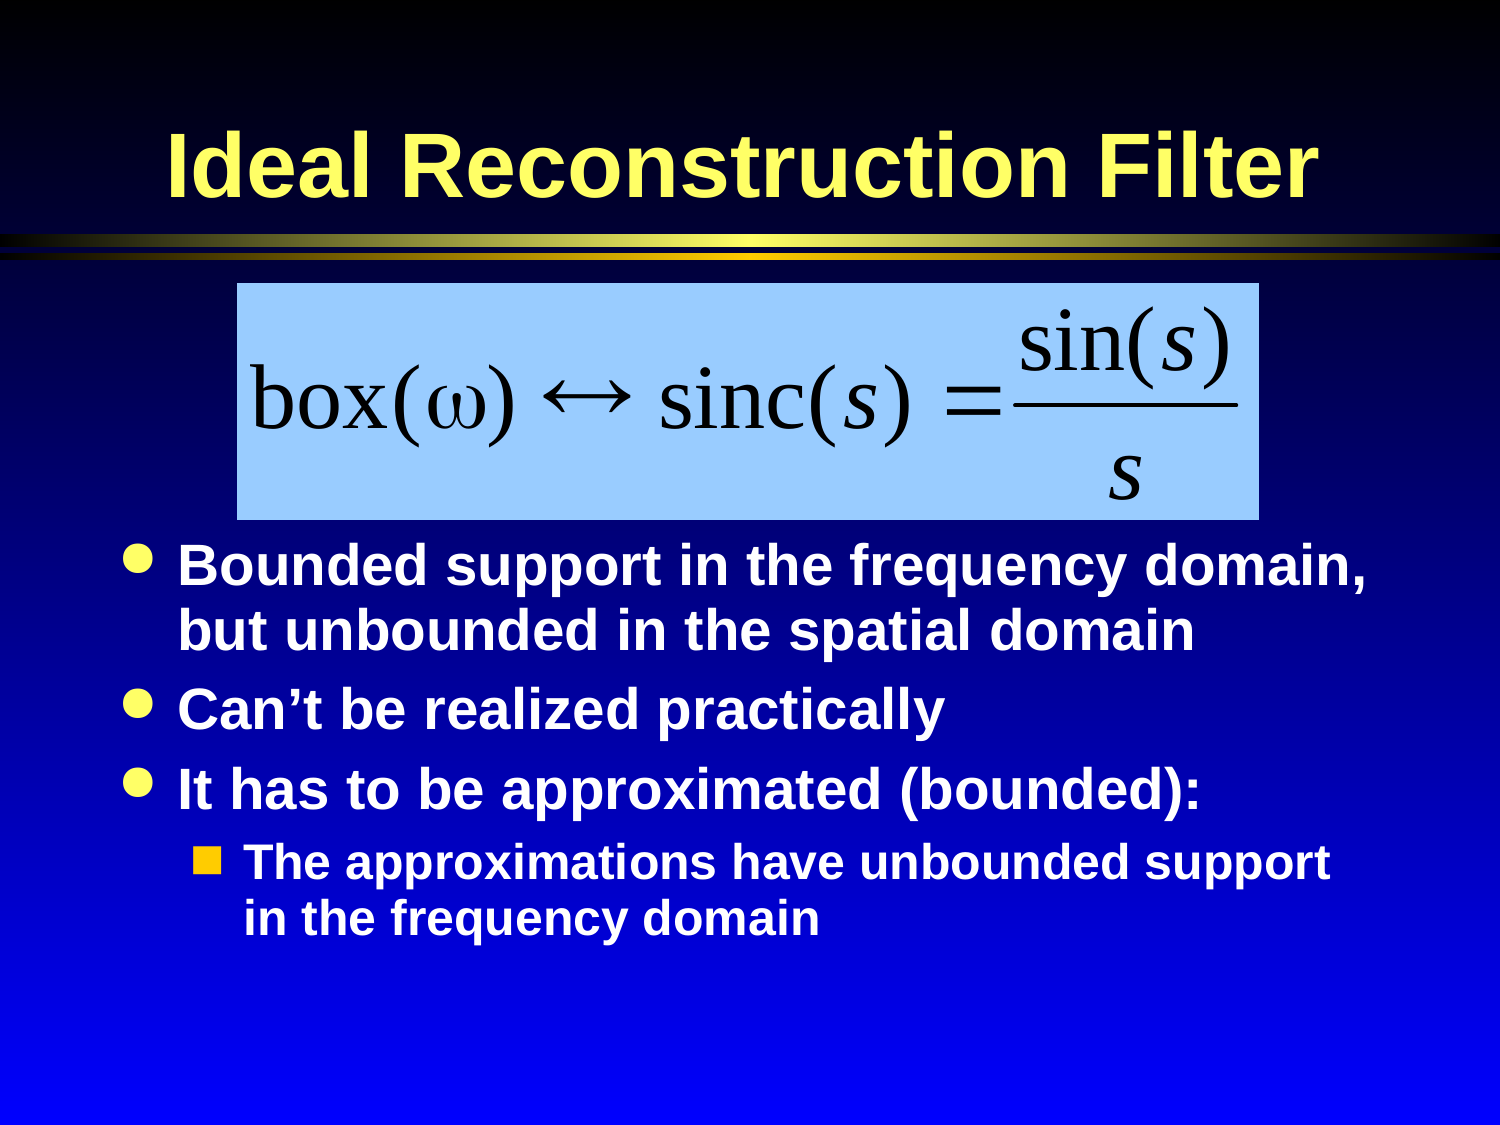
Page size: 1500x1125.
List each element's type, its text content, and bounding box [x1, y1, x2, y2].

chart [236, 282, 1260, 521]
title Ideal Reconstruction Filter [99, 37, 1388, 225]
list Bounded support in the frequency domain, but unbounded in the spatial domain Can’t be realized practically It has to be approximated (bounded): The approximations have unbounded support in the frequency domain [106, 525, 1394, 1040]
